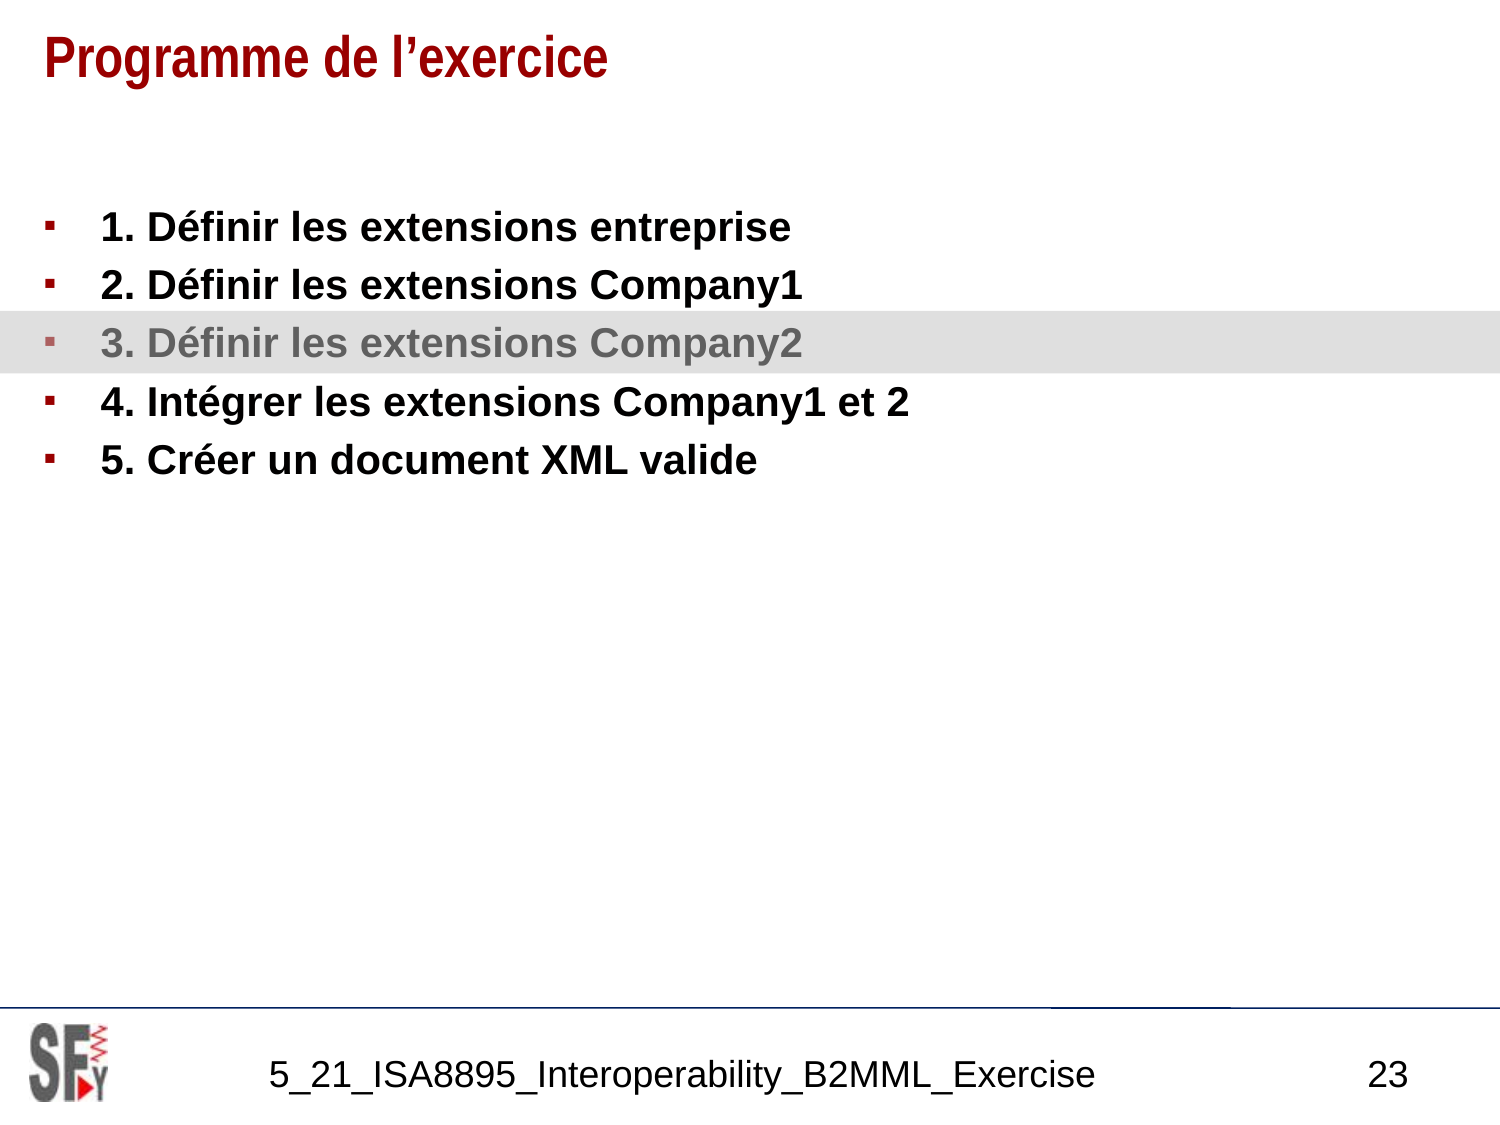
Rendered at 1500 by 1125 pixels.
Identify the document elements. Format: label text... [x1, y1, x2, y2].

text_box [0, 310, 1500, 374]
slide_number <numéro> [1352, 1034, 1490, 1103]
footer 5_21_ISA8895_Interoperability_B2MML_Exercise [253, 1034, 1336, 1103]
picture [29, 1023, 108, 1102]
list 1. Définir les extensions entreprise 2. Définir les extensions Company1 3. Définir les extensions Company2 4. Intégrer les extensions Company1 et 2 5. Créer un document XML valide [29, 374, 1471, 988]
list 1. Définir les extensions entreprise 2. Définir les extensions Company1 3. Définir les extensions Company2 4. Intégrer les extensions Company1 et 2 5. Créer un document XML valide [29, 184, 1471, 310]
title Programme de l’exercice [29, 12, 1471, 138]
